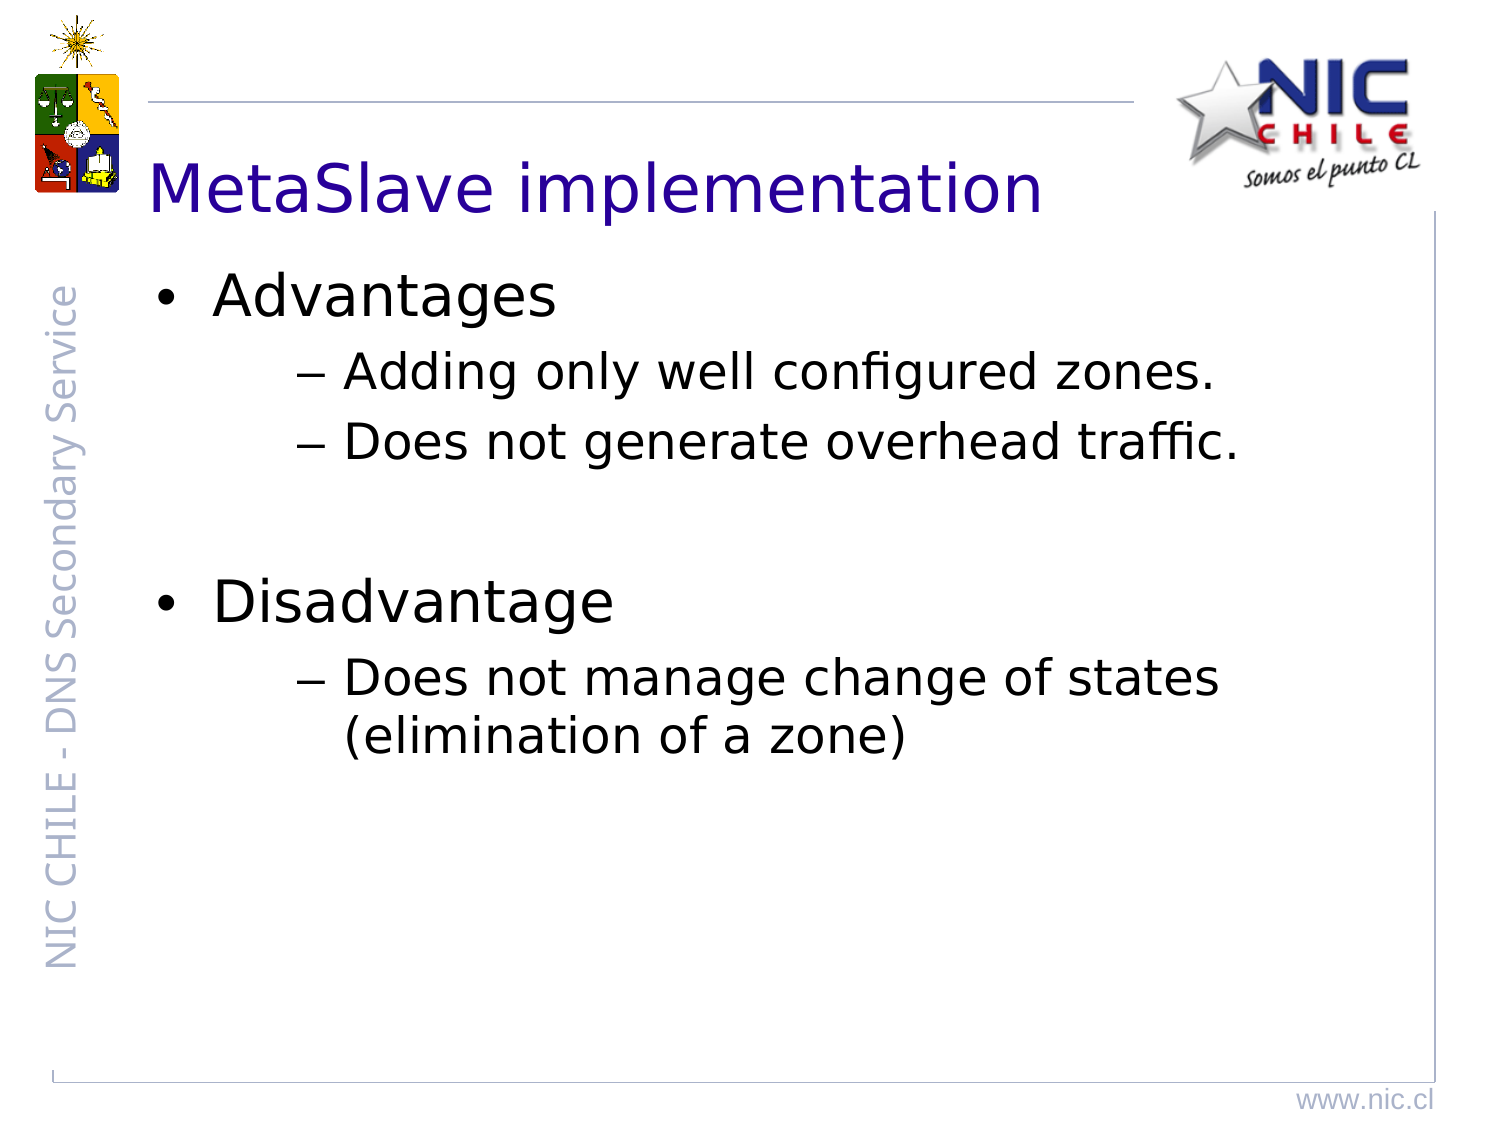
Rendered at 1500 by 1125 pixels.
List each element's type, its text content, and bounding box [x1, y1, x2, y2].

list Advantages Adding only well configured zones. Does not generate overhead traffic. Disadvantage Does not manage change of states (elimination of a zone) [100, 262, 1426, 1006]
picture [1134, 37, 1463, 211]
picture [30, 9, 124, 199]
title MetaSlave implementation [147, 113, 1353, 262]
